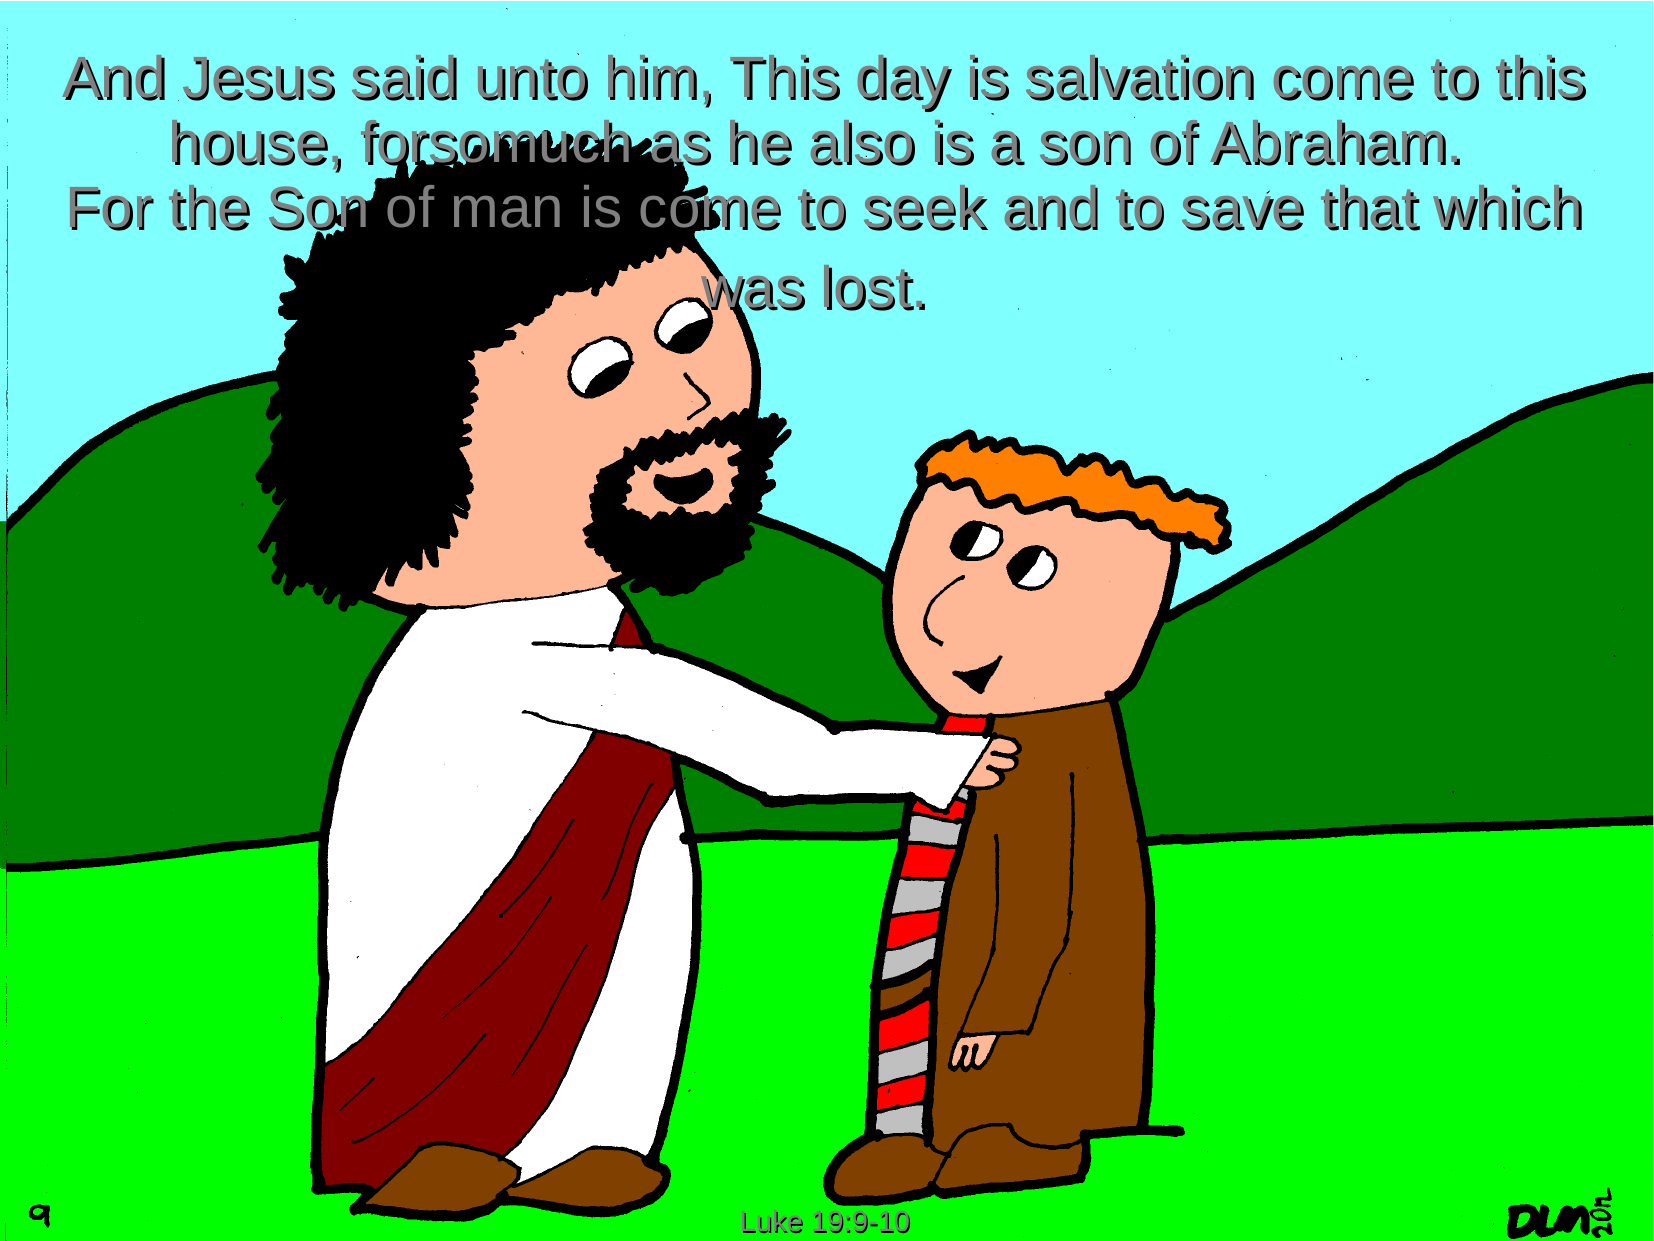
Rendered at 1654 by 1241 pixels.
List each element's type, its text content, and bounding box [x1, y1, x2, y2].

picture [0, 1, 1654, 1241]
text_box And Jesus said unto him, This day is salvation come to this house, forsomuch as he also is a son of Abraham. For the Son of man is come to seek and to save that which was lost. [37, 37, 1613, 331]
text_box Luke 19:9-10 [0, 1198, 1651, 1241]
